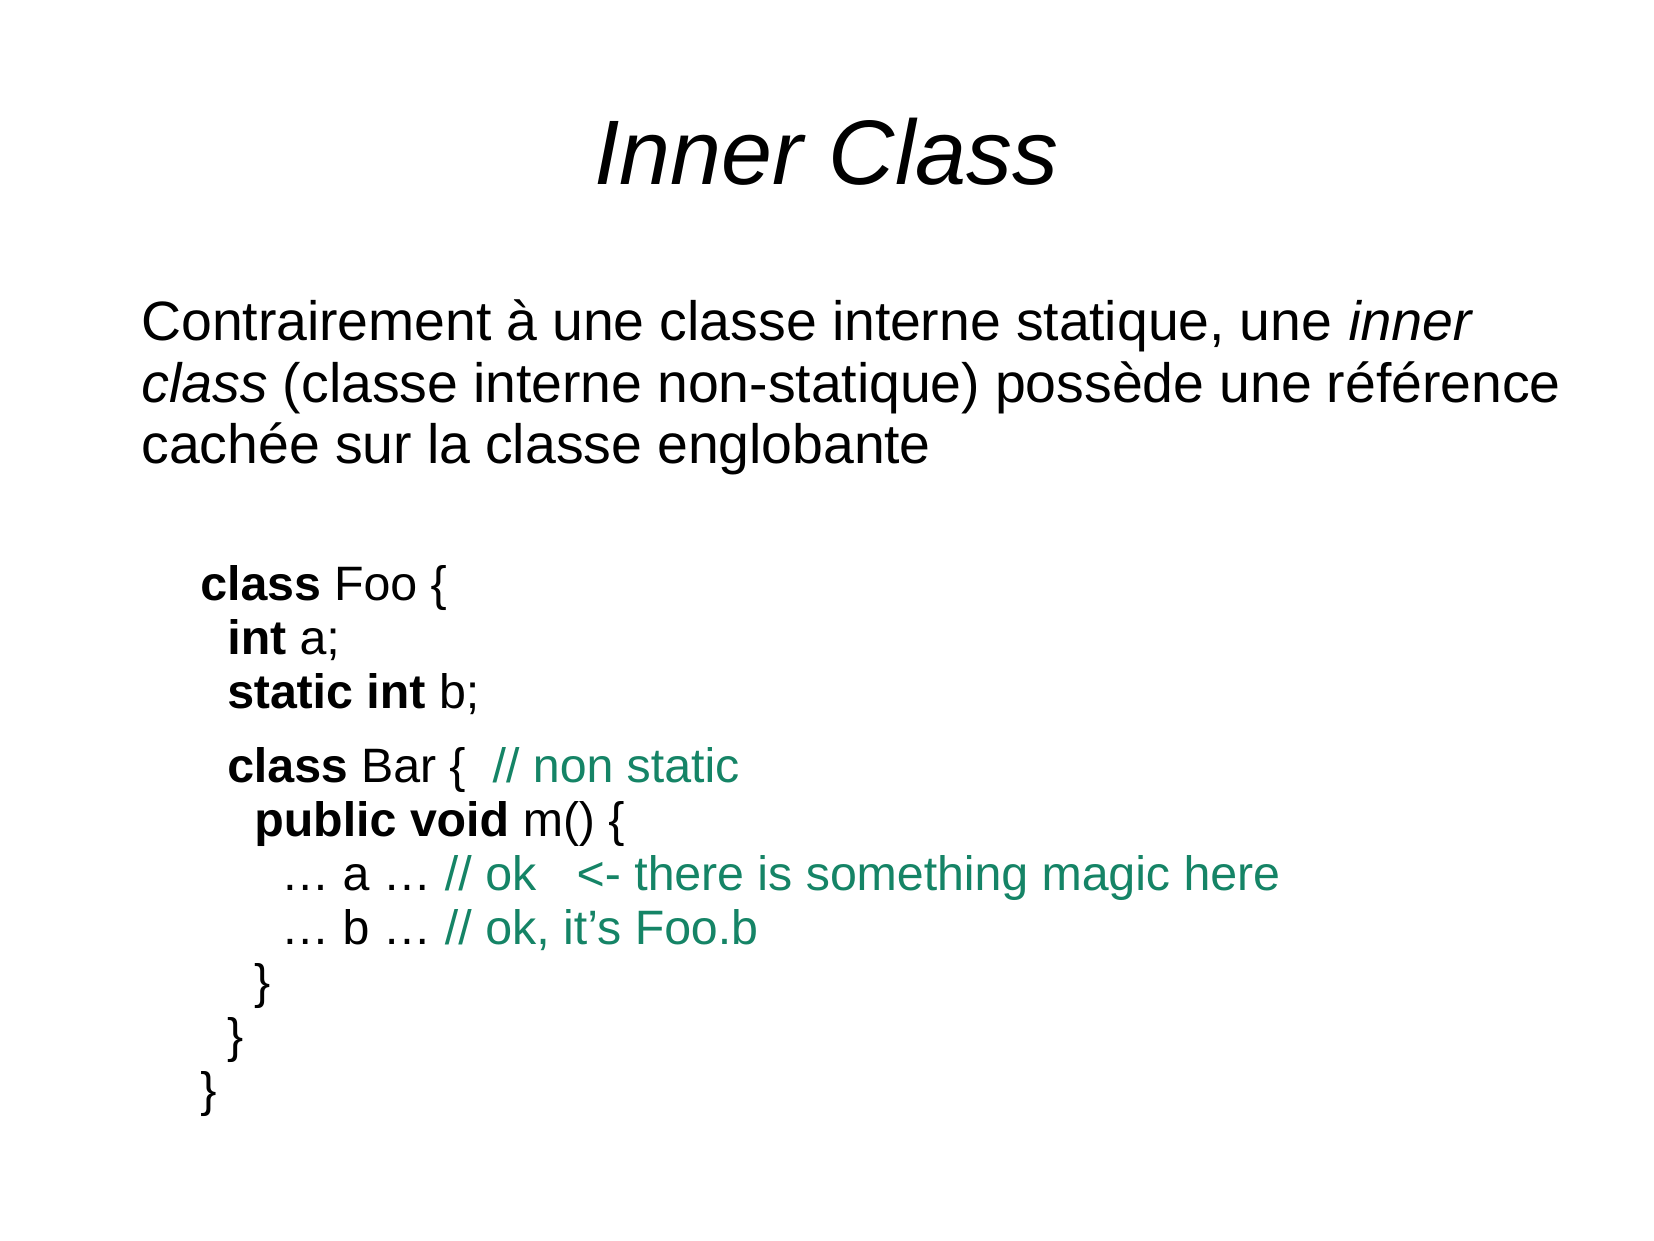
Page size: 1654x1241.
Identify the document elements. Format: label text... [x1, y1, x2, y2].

title Inner Class [82, 49, 1571, 257]
list Contrairement à une classe interne statique, une inner class (classe interne non-statique) possède une référence cachée sur la classe englobante class Foo { int a; static int b; class Bar { // non static public void m() { … a … // ok <- there is something magic here … b … // ok, it’s Foo.b } } } [82, 290, 1571, 1126]
